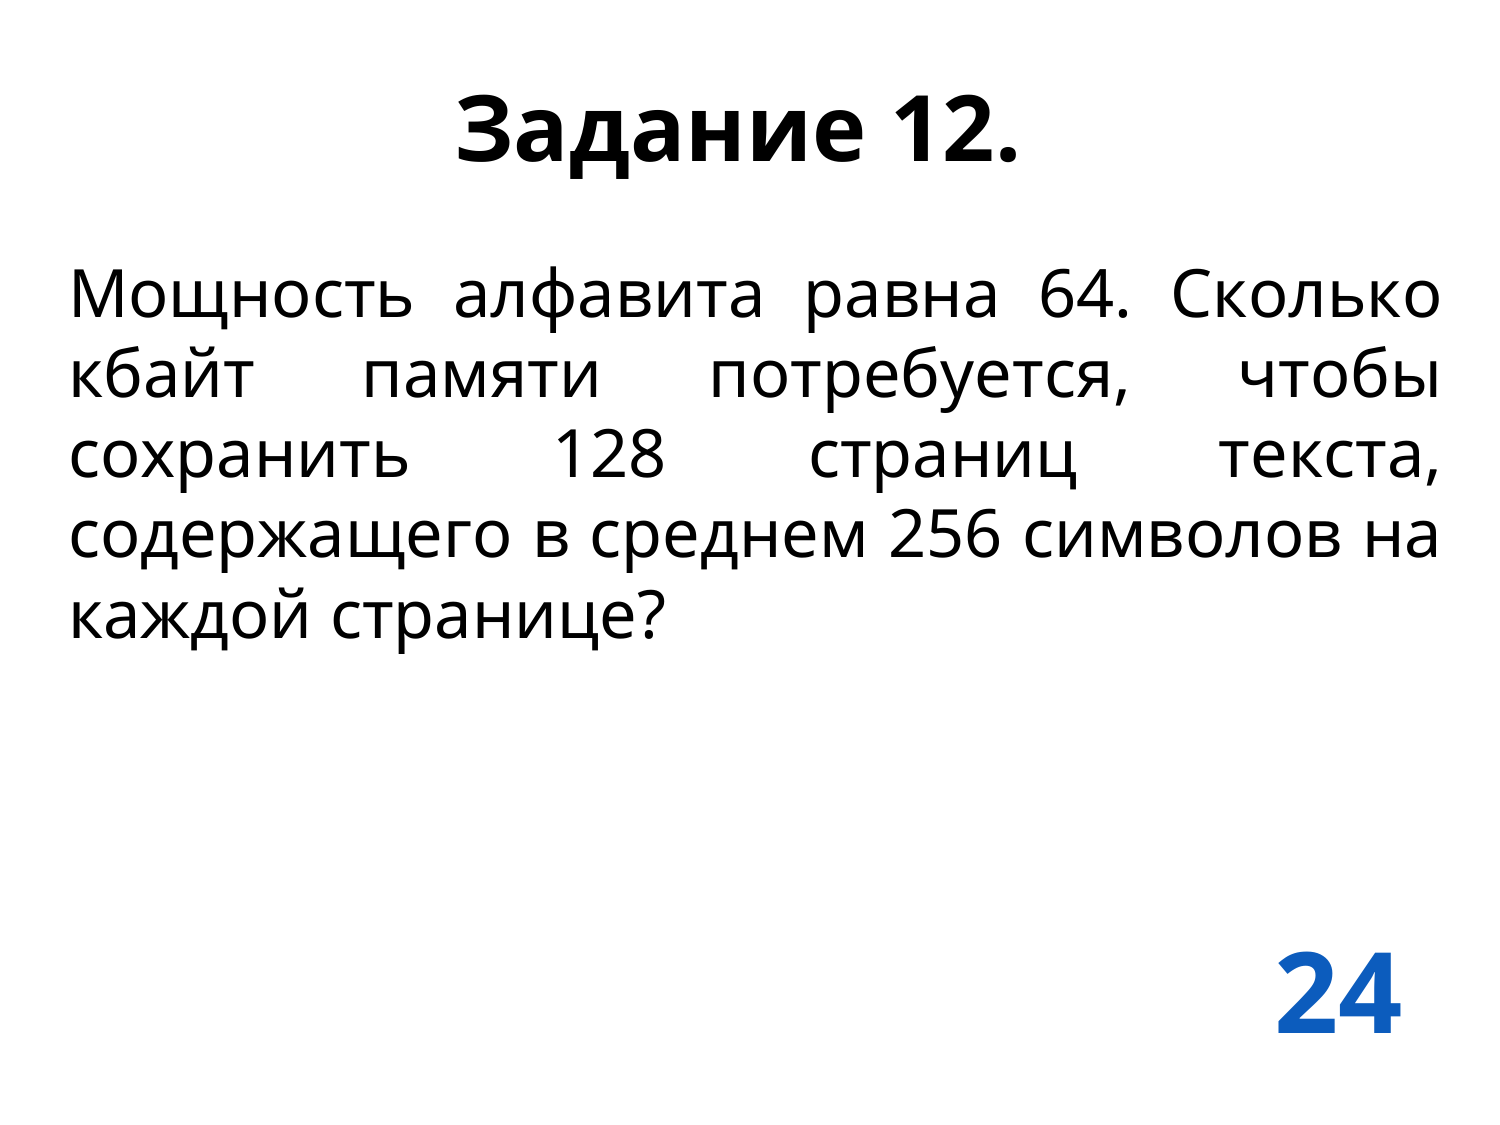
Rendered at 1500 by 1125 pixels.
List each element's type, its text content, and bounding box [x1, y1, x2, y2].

list Мощность алфавита равна 64. Сколько кбайт памяти потребуется, чтобы сохранить 128 страниц текста, содержащего в среднем 256 символов на каждой странице? [53, 243, 1459, 1083]
text_box 24 [1122, 913, 1418, 1064]
title Задание 12. [75, 62, 1426, 243]
